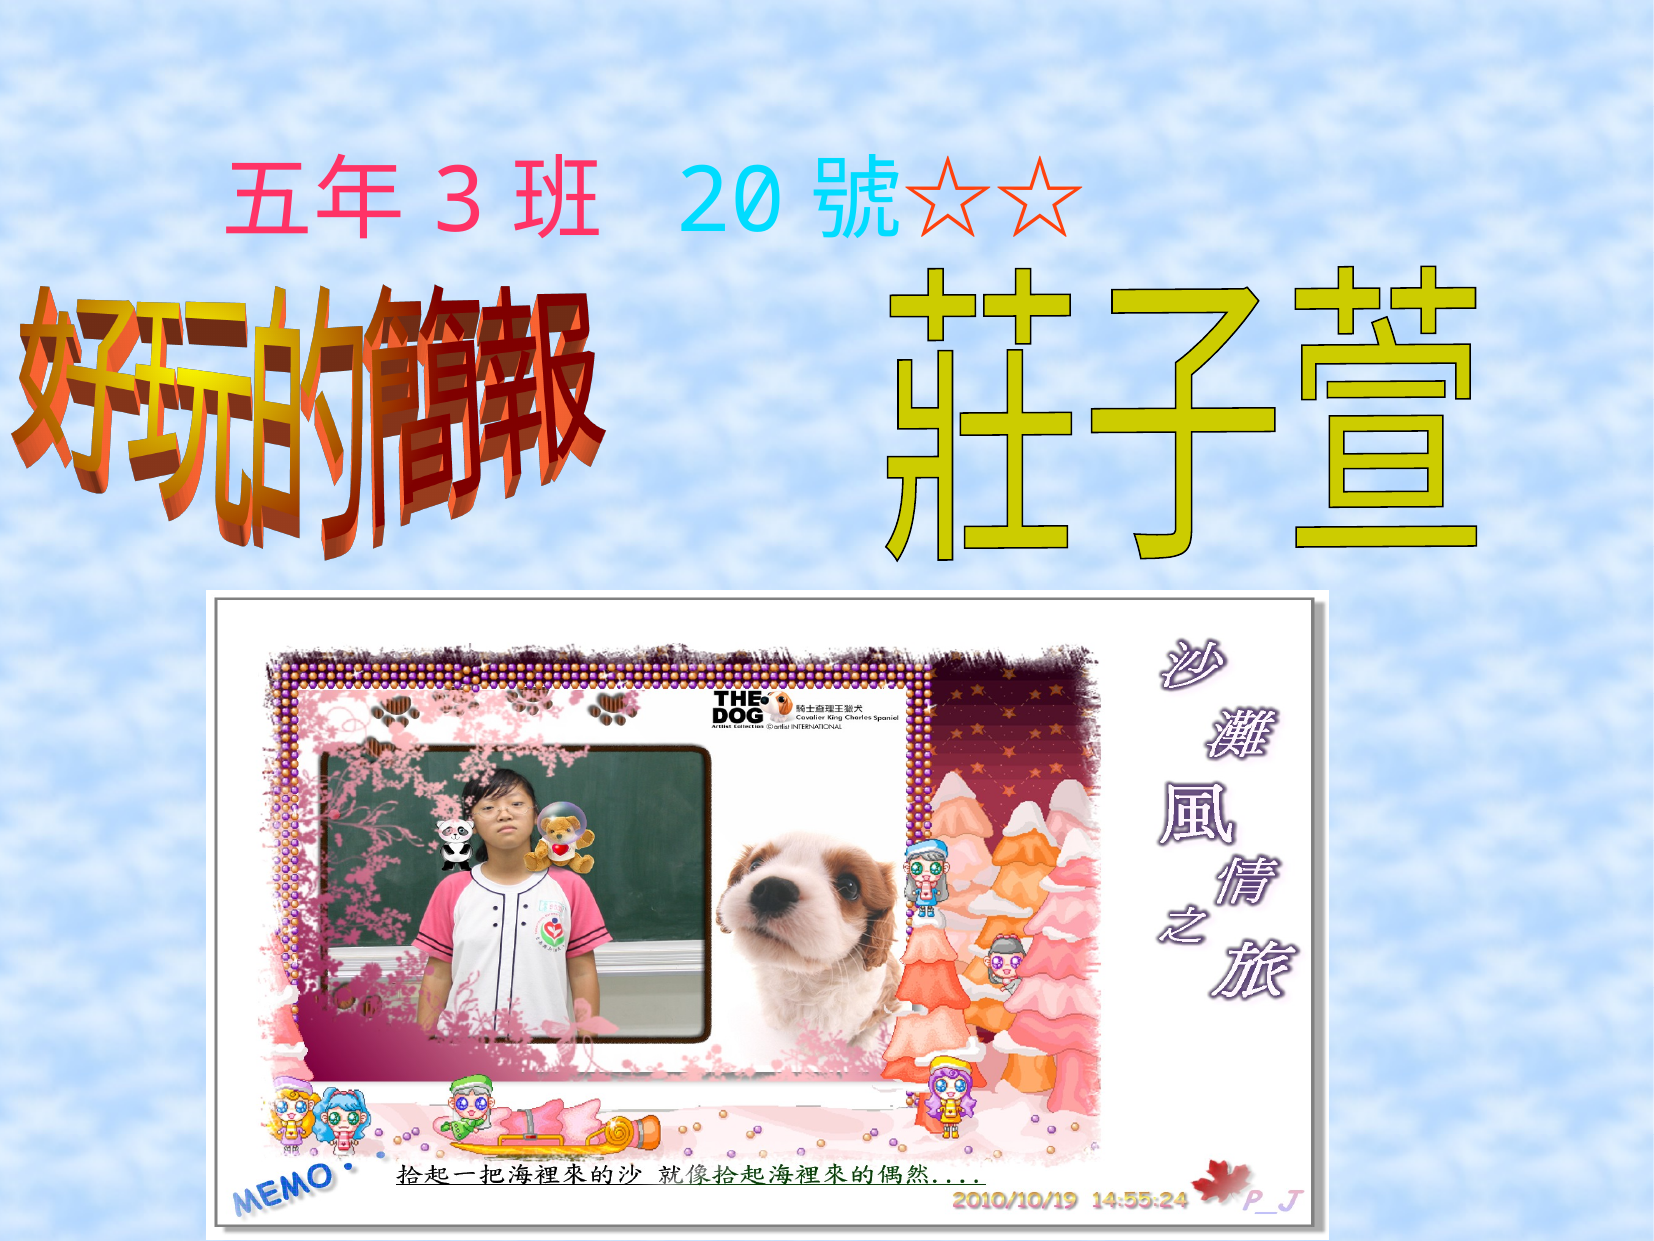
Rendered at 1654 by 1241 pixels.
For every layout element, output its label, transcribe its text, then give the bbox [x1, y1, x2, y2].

text_box 莊子萱 [1329, 415, 1443, 508]
text_box 莊子萱 [983, 268, 1071, 344]
text_box 莊子萱 [885, 350, 953, 561]
text_box 莊子萱 [1301, 316, 1471, 400]
text_box 莊子萱 [1327, 380, 1445, 398]
text_box 莊子萱 [1391, 266, 1476, 334]
text_box 莊子萱 [1295, 266, 1380, 334]
text_box 五年3班 20號☆☆ [206, 118, 1241, 243]
picture [0, 0, 1654, 1241]
text_box 莊子萱 [1091, 287, 1275, 559]
text_box 莊子萱 [1296, 526, 1477, 548]
text_box 莊子萱 [890, 268, 976, 341]
text_box 莊子萱 [960, 349, 1072, 549]
